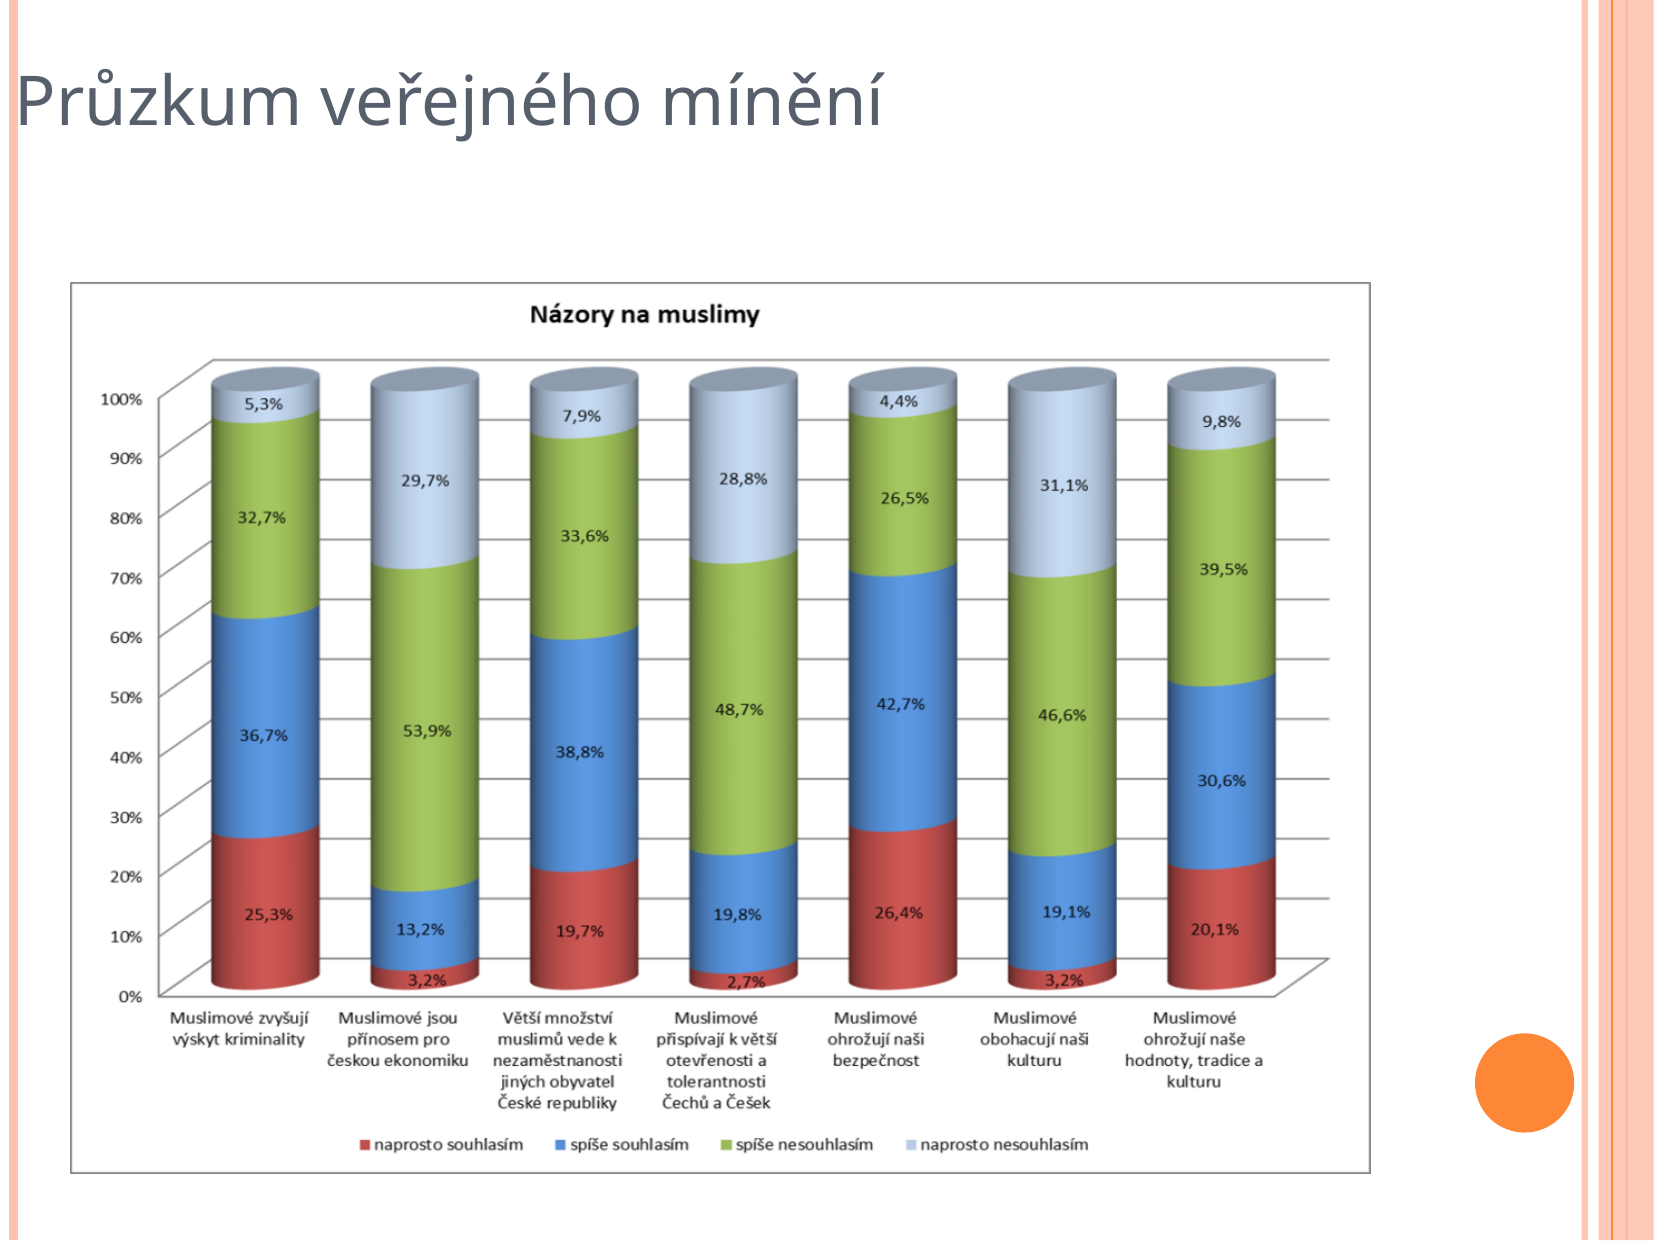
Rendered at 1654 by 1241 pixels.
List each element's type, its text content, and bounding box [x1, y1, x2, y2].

title Průzkum veřejného mínění [0, 49, 1489, 257]
picture [70, 282, 1371, 1174]
